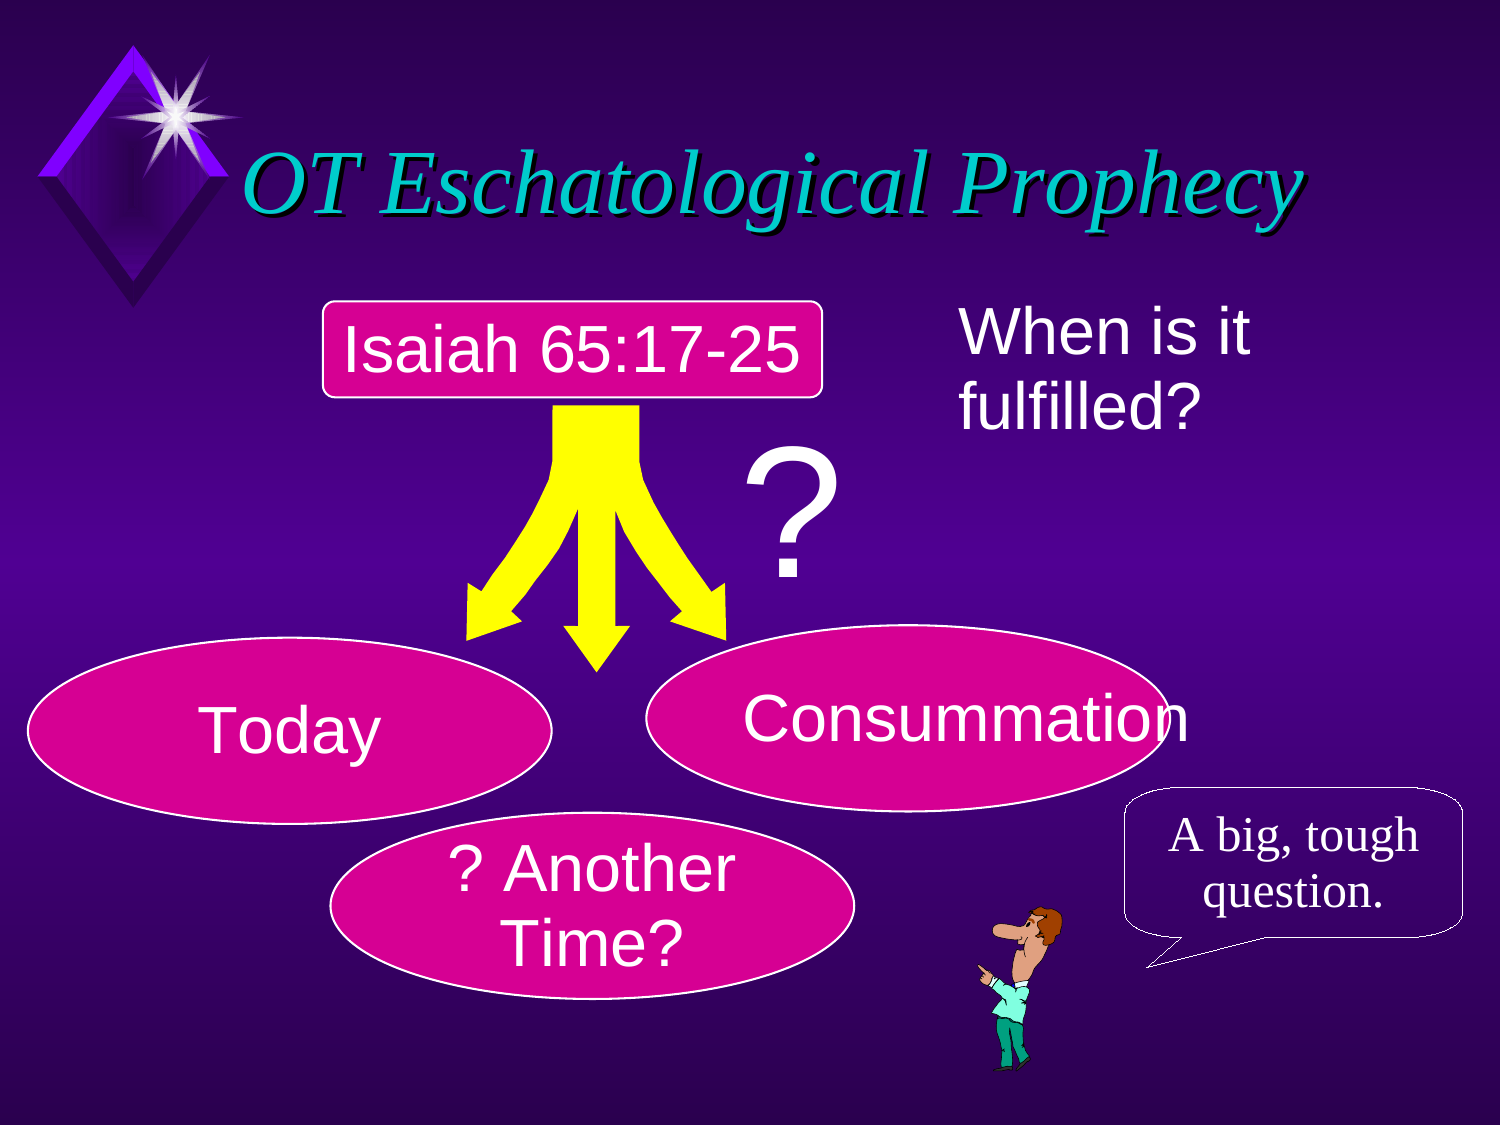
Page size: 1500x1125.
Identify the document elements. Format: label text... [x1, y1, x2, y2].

text_box When is it fulfilled? [944, 286, 1435, 451]
text_box [466, 405, 727, 673]
title OT Eschatological Prophecy [224, 78, 1388, 288]
text_box Consummation [1163, 710, 1171, 740]
chart [976, 906, 1063, 1072]
text_box A big, tough question. [1124, 787, 1463, 968]
text_box ? Another Time? [330, 812, 855, 999]
text_box Today [27, 637, 552, 824]
text_box Isaiah 65:17-25 [322, 301, 823, 398]
text_box Consummation [646, 625, 1168, 812]
text_box ? [725, 400, 938, 625]
